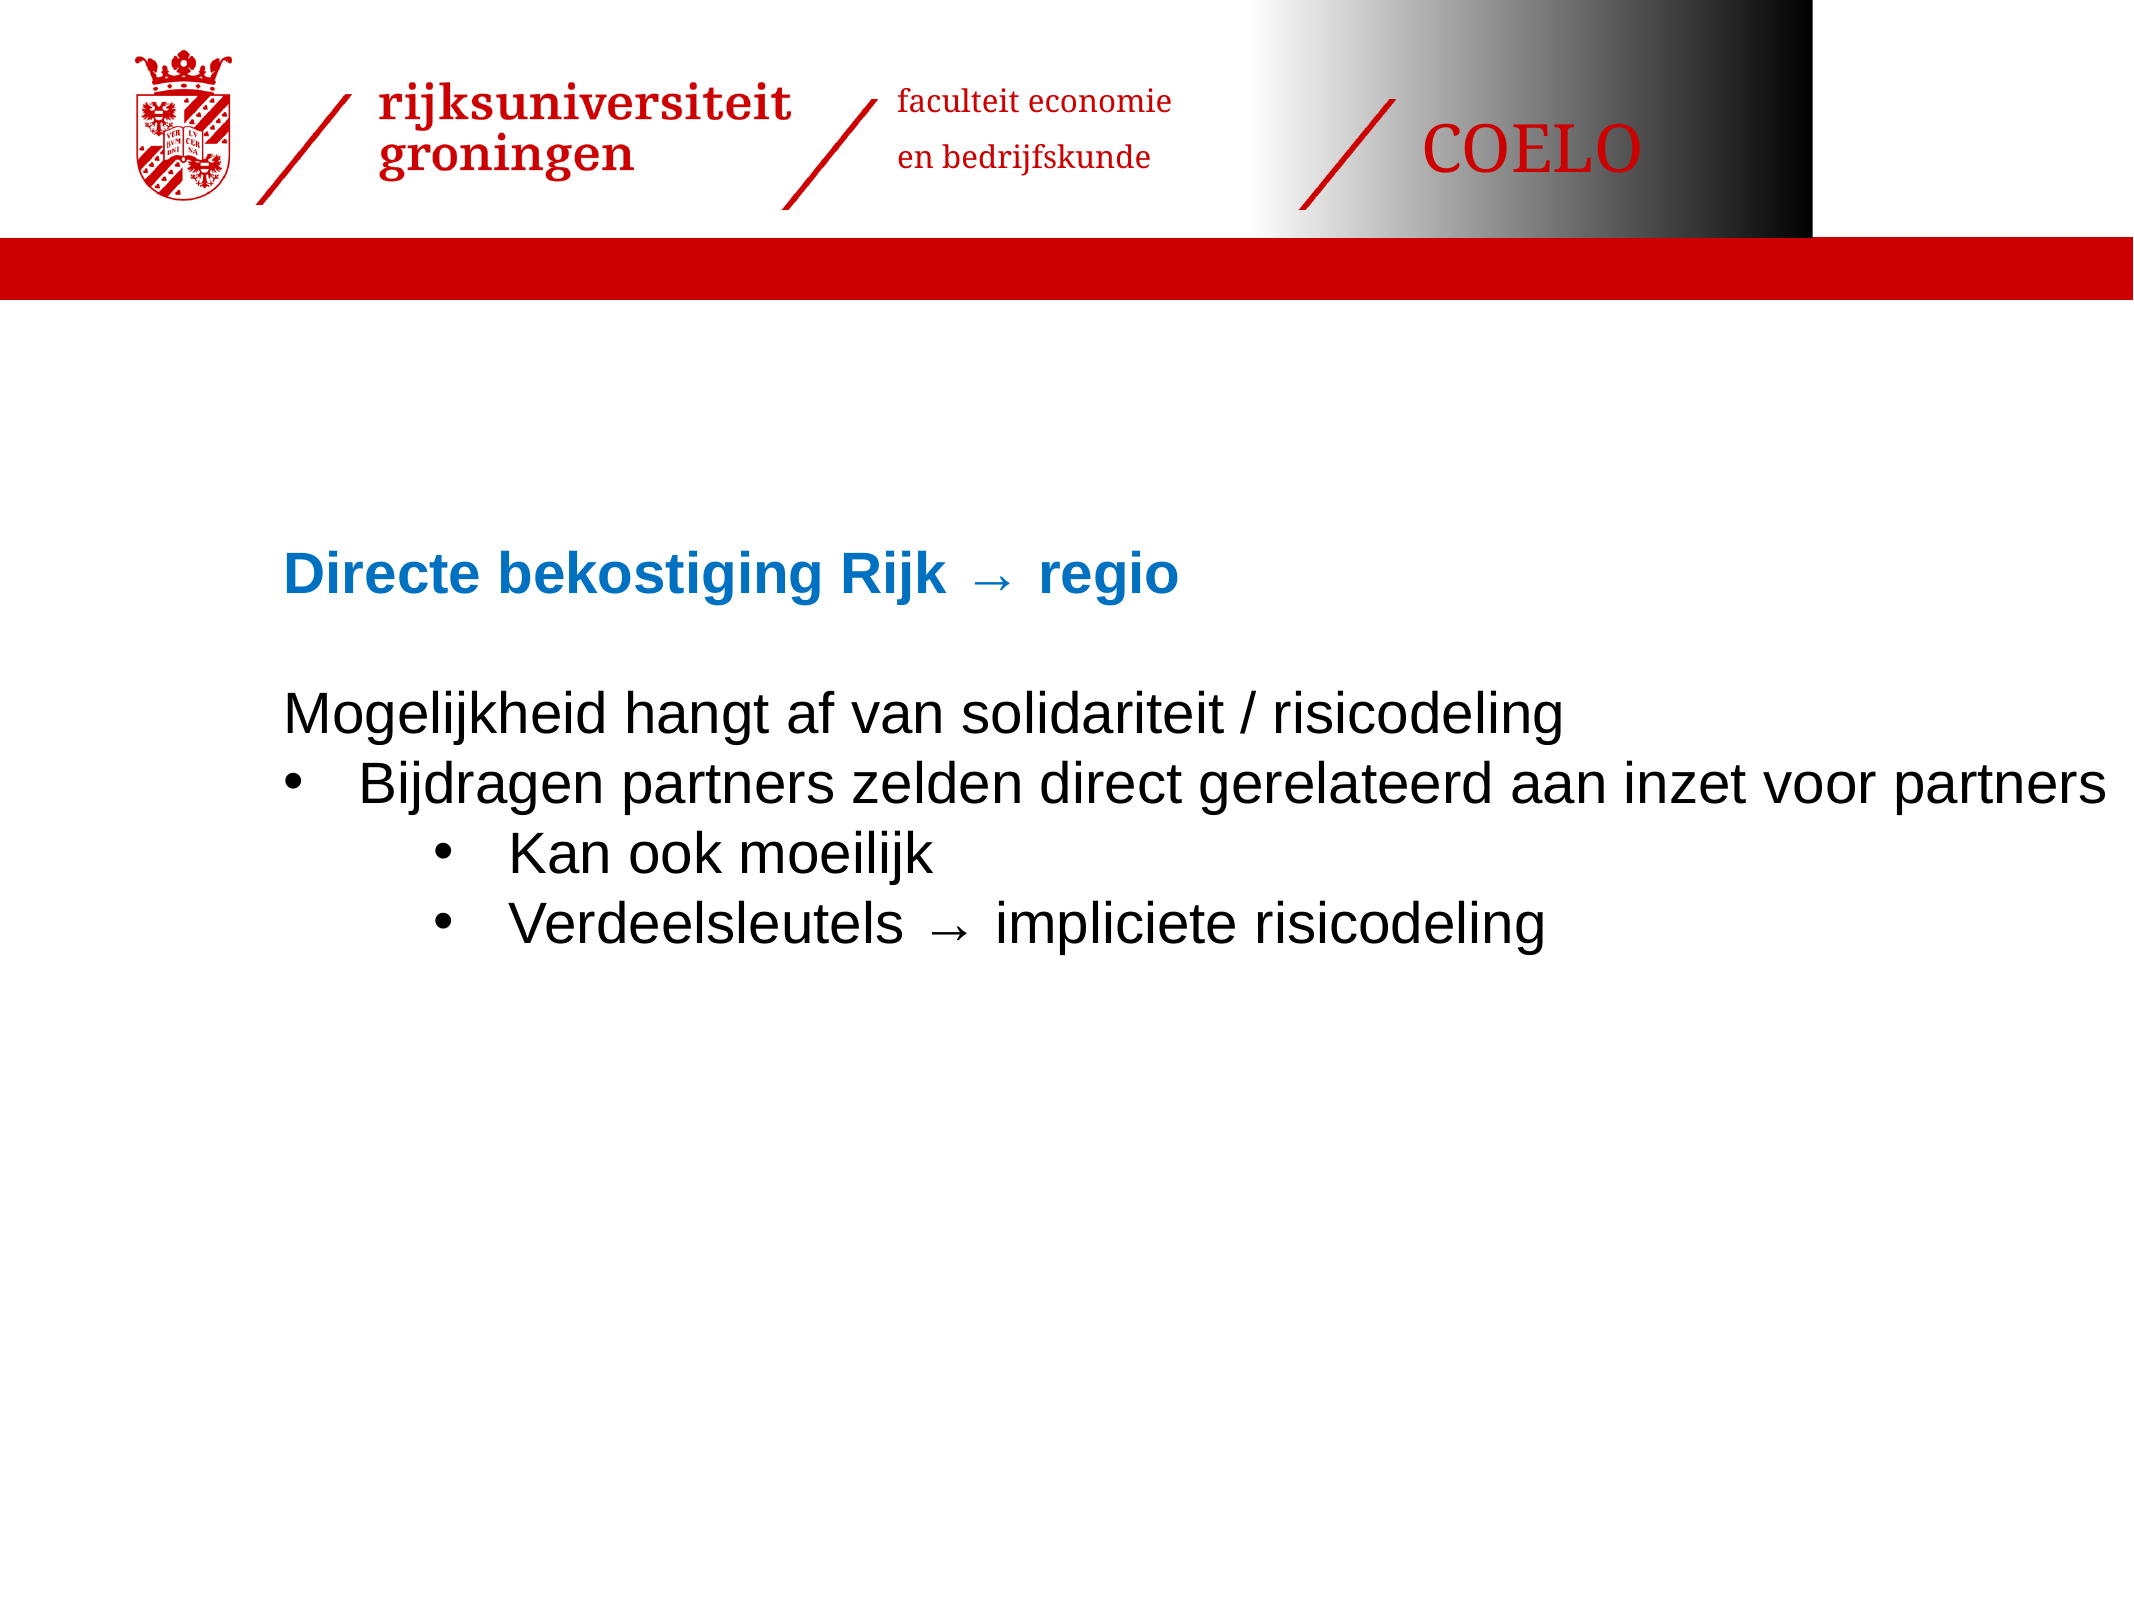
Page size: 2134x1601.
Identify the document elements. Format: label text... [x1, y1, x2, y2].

picture [135, 50, 878, 210]
picture [1298, 99, 1396, 210]
text_box Directe bekostiging Rijk → regio Mogelijkheid hangt af van solidariteit / risicodeling Bijdragen partners zelden direct gerelateerd aan inzet voor partners Kan ook moeilijk Verdeelsleutels → impliciete risicodeling [268, 528, 2134, 1039]
